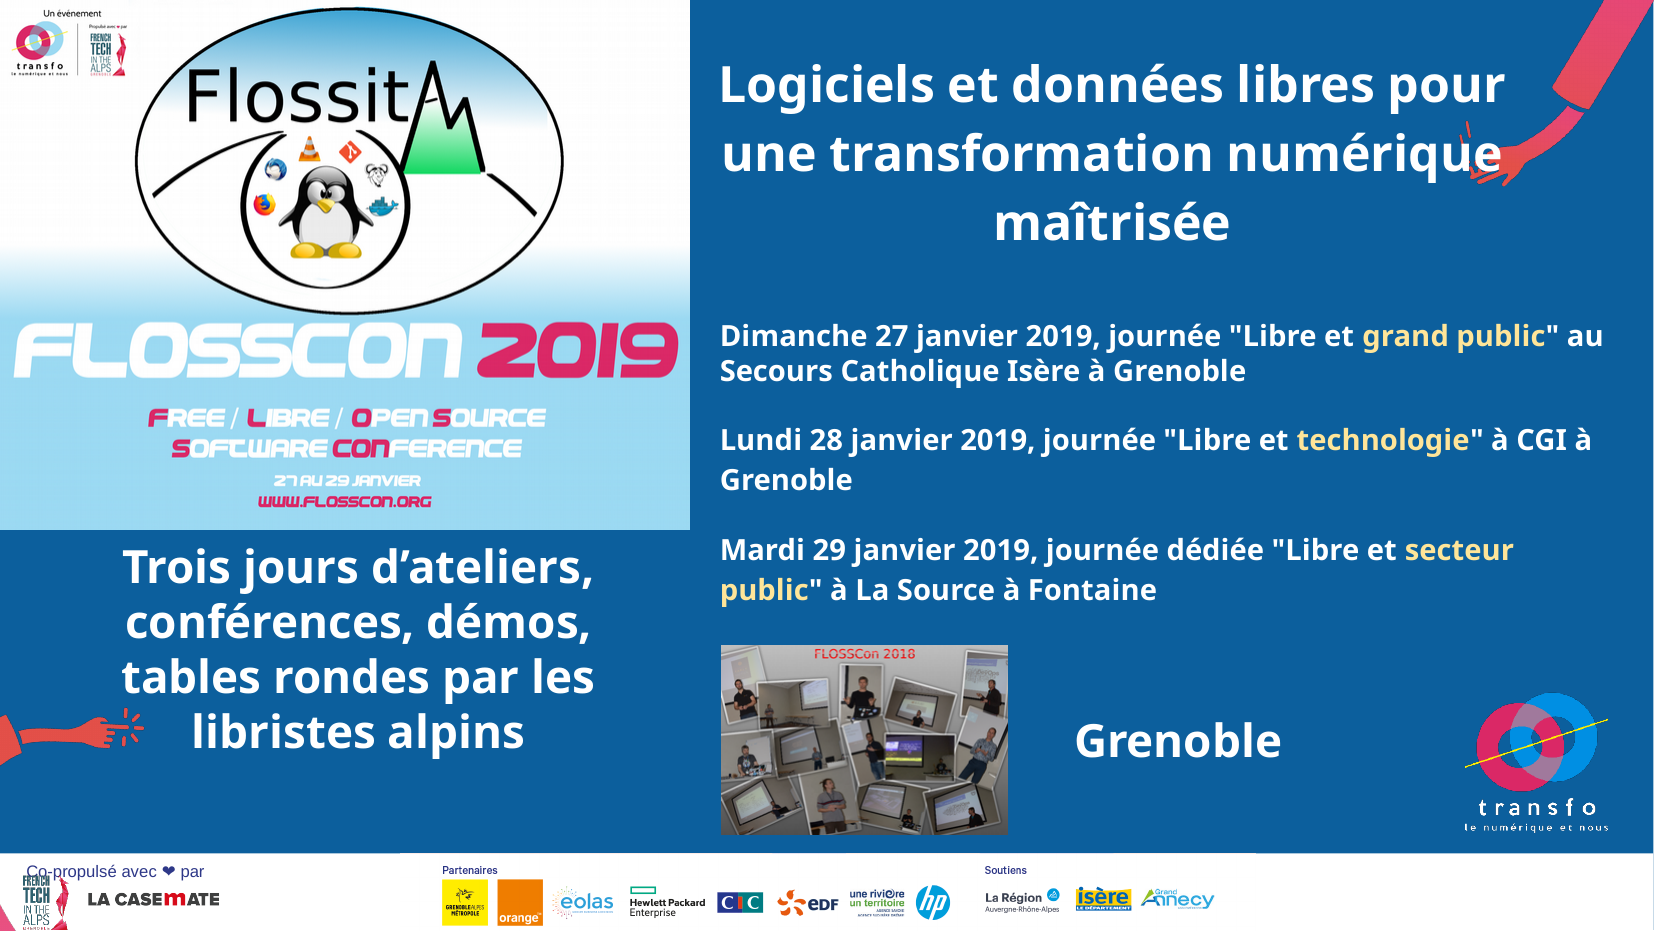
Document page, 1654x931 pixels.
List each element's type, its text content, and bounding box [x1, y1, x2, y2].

picture [0, 645, 229, 931]
text_box Logiciels et données libres pour une transformation numérique maîtrisée [692, 0, 1533, 294]
picture [721, 645, 1008, 835]
text_box [159, 853, 400, 930]
picture [1444, 672, 1626, 854]
text_box [1256, 853, 1654, 930]
text_box Trois jours d’ateliers, conférences, démos, tables rondes par les libristes alpins [37, 531, 680, 776]
picture [0, 0, 690, 531]
picture [1533, 0, 1654, 165]
text_box Dimanche 27 janvier 2019, journée "Libre et grand public" au Secours Catholique Isère à Grenoble Lundi 28 janvier 2019, journée "Libre et technologie" à CGI à Grenoble Mardi 29 janvier 2019, journée dédiée "Libre et secteur public" à La Source à Fontaine [704, 309, 1626, 615]
text_box Co-propulsé avec ❤ par [163, 853, 275, 921]
text_box Grenoble [1059, 704, 1335, 776]
picture [400, 853, 1256, 931]
